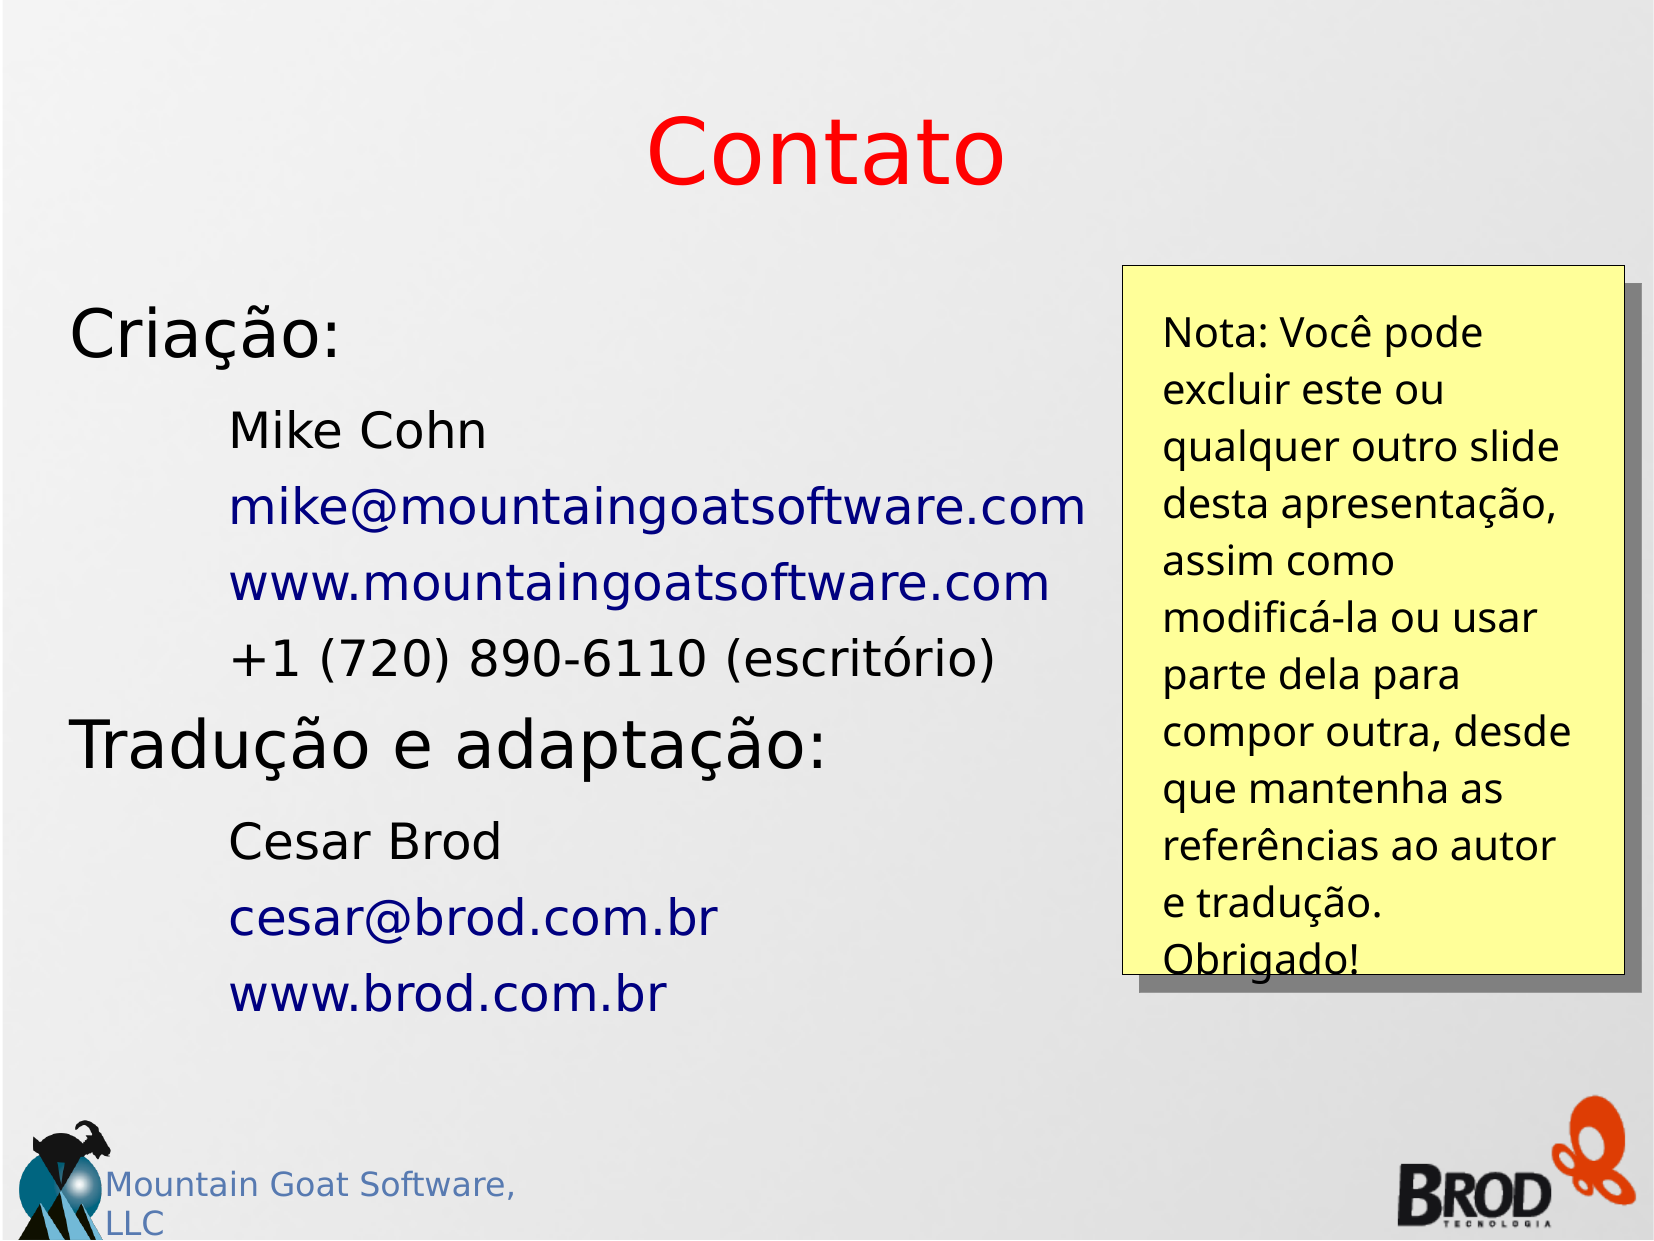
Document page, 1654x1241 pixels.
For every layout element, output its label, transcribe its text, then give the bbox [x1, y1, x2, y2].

text_box [1254, 954, 1266, 971]
list Criação: Mike Cohn mike@mountaingoatsoftware.com www.mountaingoatsoftware.com +1 (720) 890-6110 (escritório) Tradução e adaptação: Cesar Brod cesar@brod.com.br www.brod.com.br [51, 294, 1540, 1099]
text_box [1122, 265, 1625, 975]
picture [2, 0, 1654, 1241]
text_box Nota: Você pode excluir este ou qualquer outro slide desta apresentação, assim como modificá-la ou usar parte dela para compor outra, desde que mantenha as referências ao autor e tradução. Obrigado! [1147, 295, 1595, 948]
title Contato [82, 49, 1571, 257]
